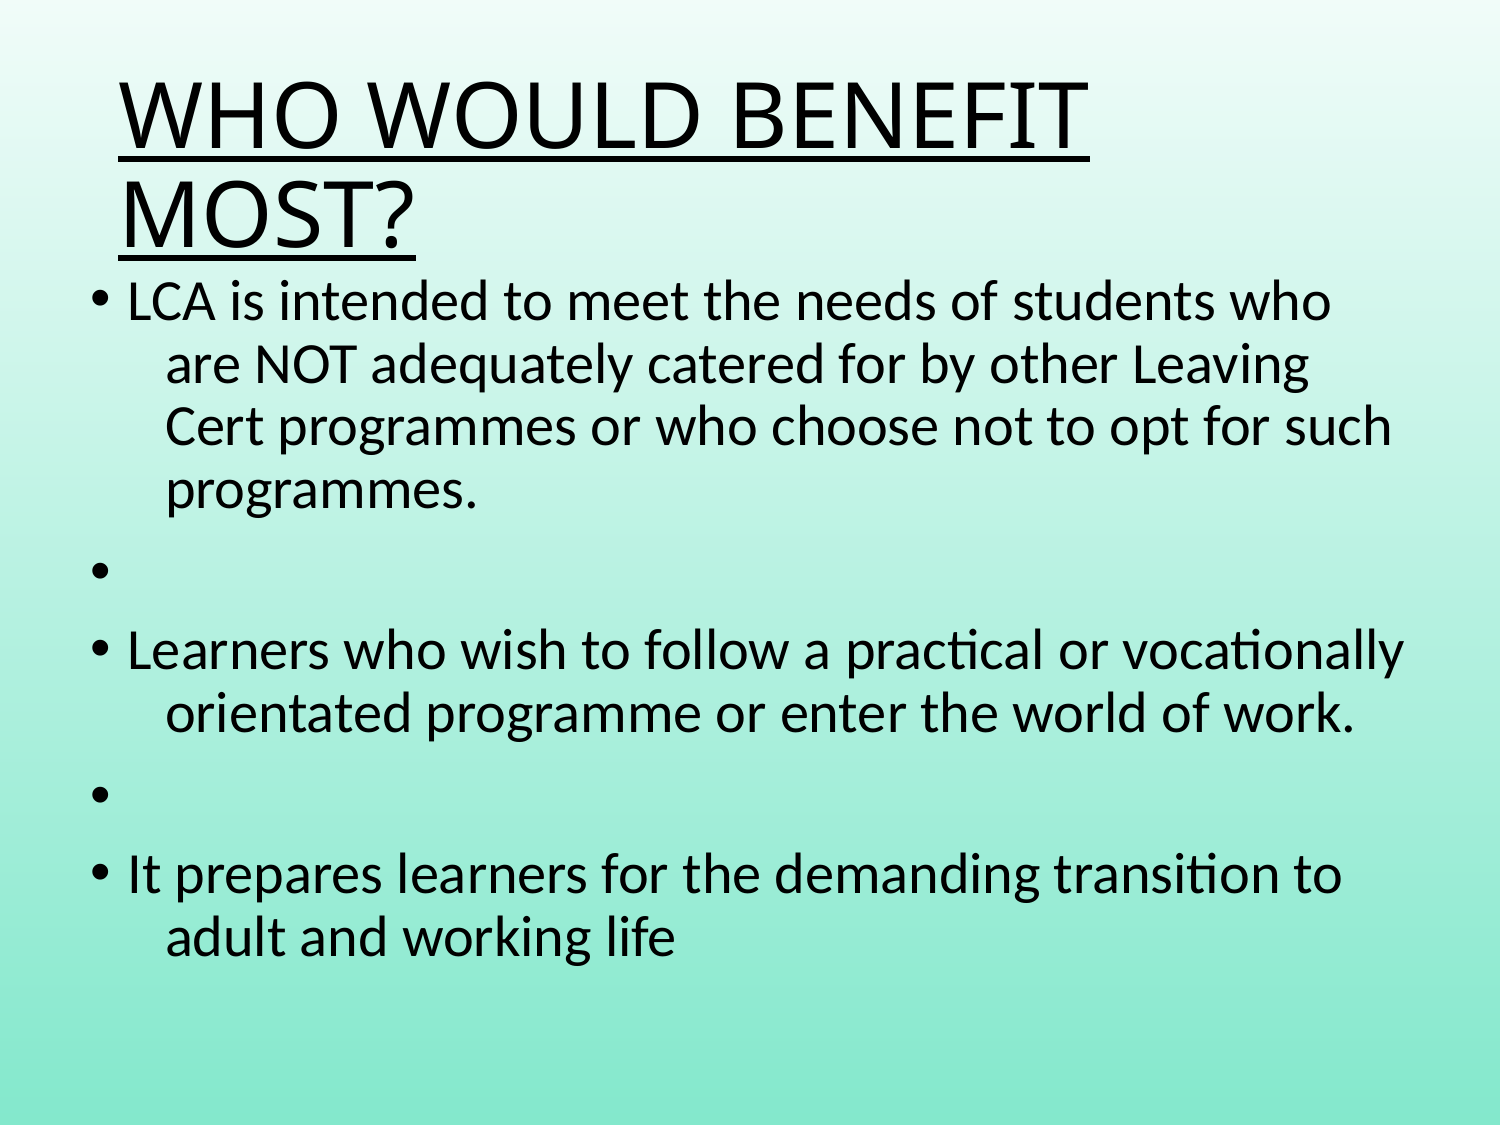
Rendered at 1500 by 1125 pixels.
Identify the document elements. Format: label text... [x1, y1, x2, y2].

list LCA is intended to meet the needs of students who are NOT adequately catered for by other Leaving Cert programmes or who choose not to opt for such programmes. Learners who wish to follow a practical or vocationally orientated programme or enter the world of work. It prepares learners for the demanding transition to adult and working life [75, 262, 1426, 1005]
title WHO WOULD BENEFIT MOST? [103, 59, 1397, 262]
